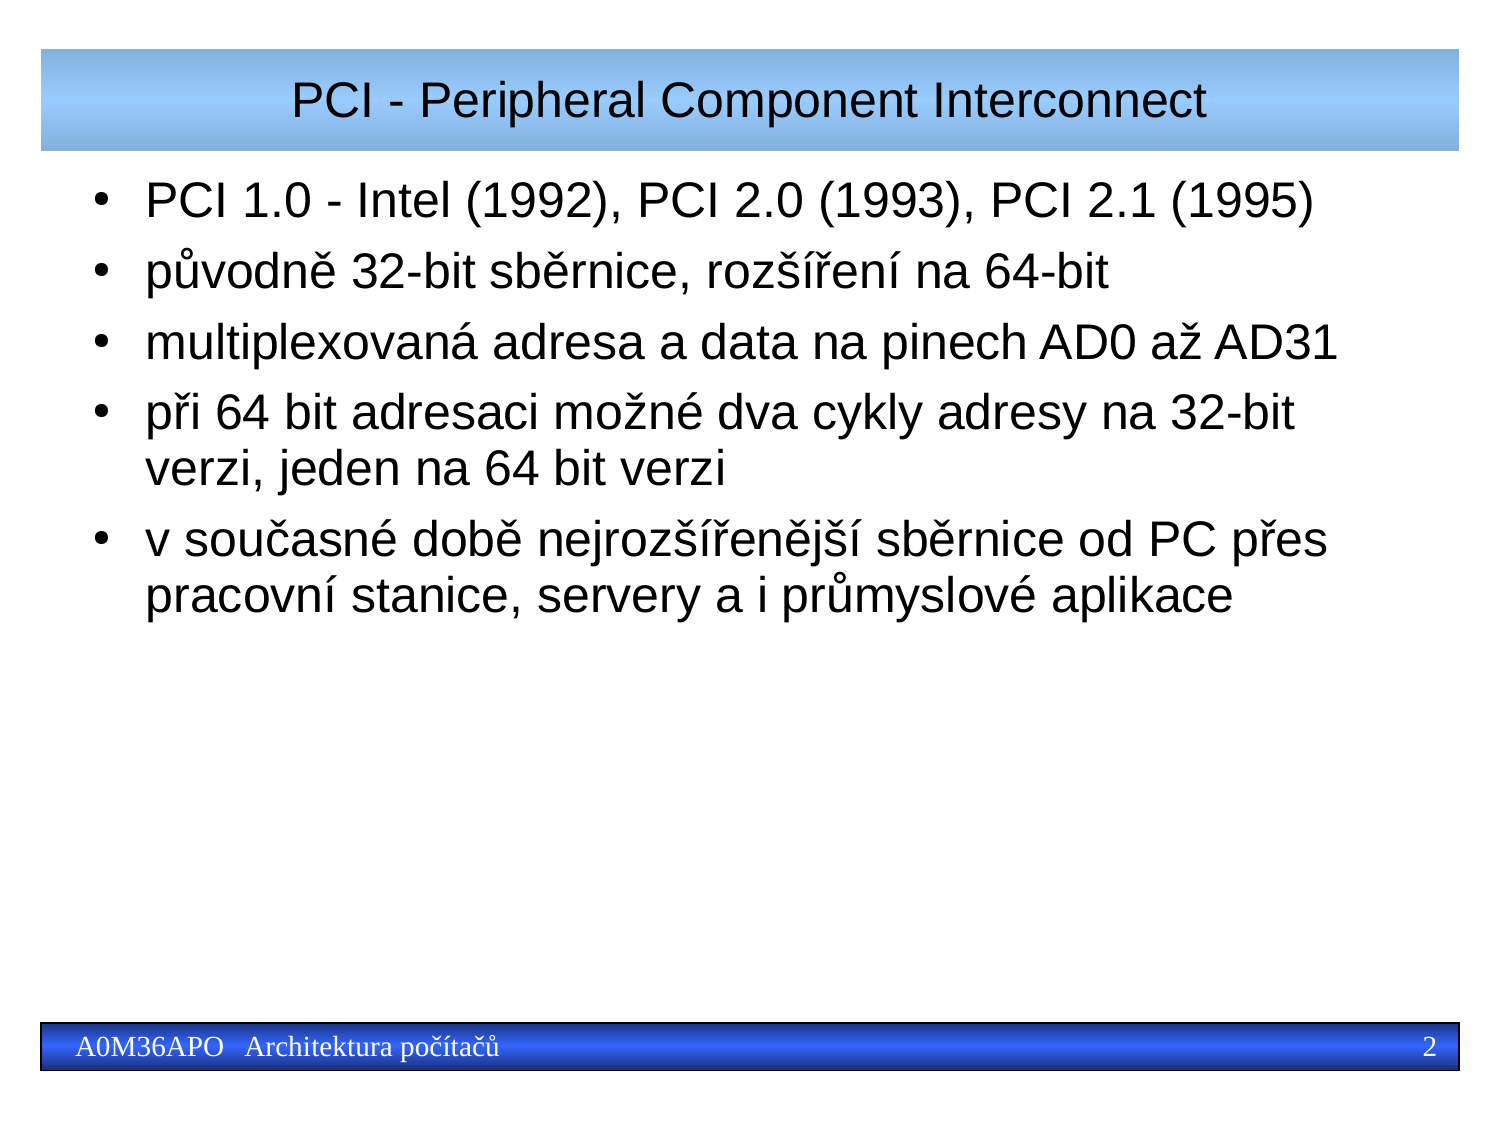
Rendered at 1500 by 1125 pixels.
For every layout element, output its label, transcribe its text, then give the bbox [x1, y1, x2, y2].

title PCI - Peripheral Component Interconnect [41, 49, 1459, 151]
list PCI 1.0 - Intel (1992), PCI 2.0 (1993), PCI 2.1 (1995) původně 32-bit sběrnice, rozšíření na 64-bit multiplexovaná adresa a data na pinech AD0 až AD31 při 64 bit adresaci možné dva cykly adresy na 32-bit verzi, jeden na 64 bit verzi v současné době nejrozšířenější sběrnice od PC přes pracovní stanice, servery a i průmyslové aplikace [75, 172, 1426, 916]
